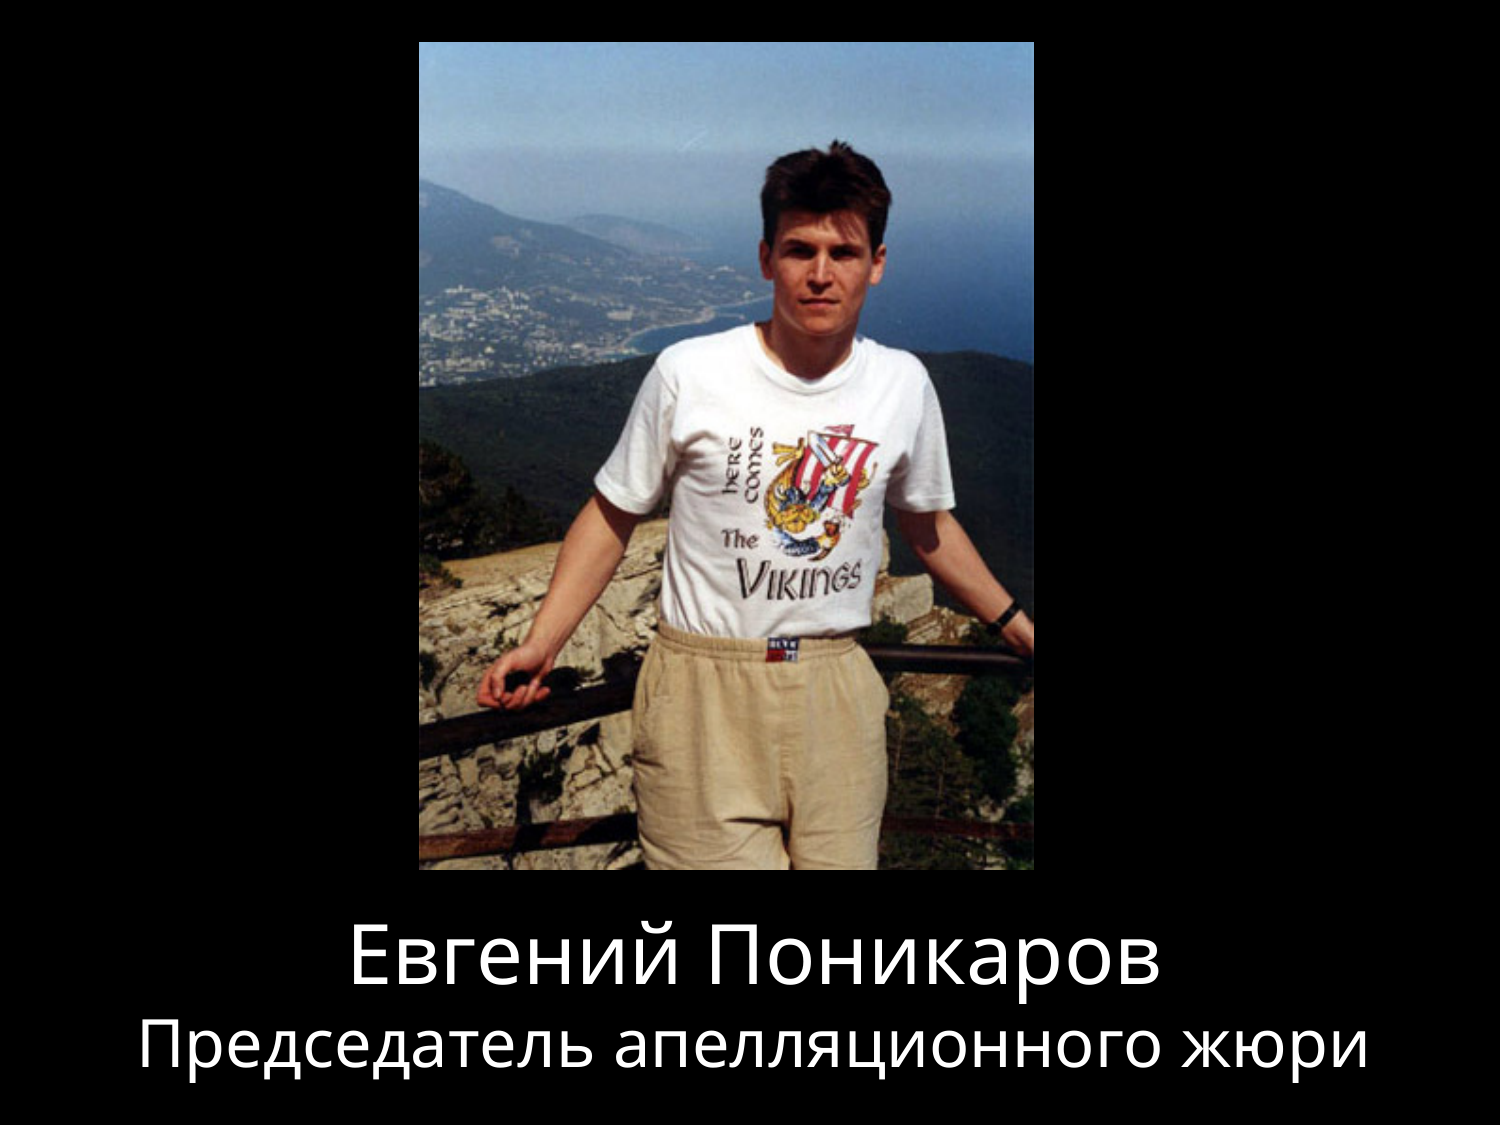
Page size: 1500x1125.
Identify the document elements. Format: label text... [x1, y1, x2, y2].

text_box Евгений Поникаров Председатель апелляционного жюри [121, 893, 1388, 1089]
picture [419, 42, 1034, 870]
